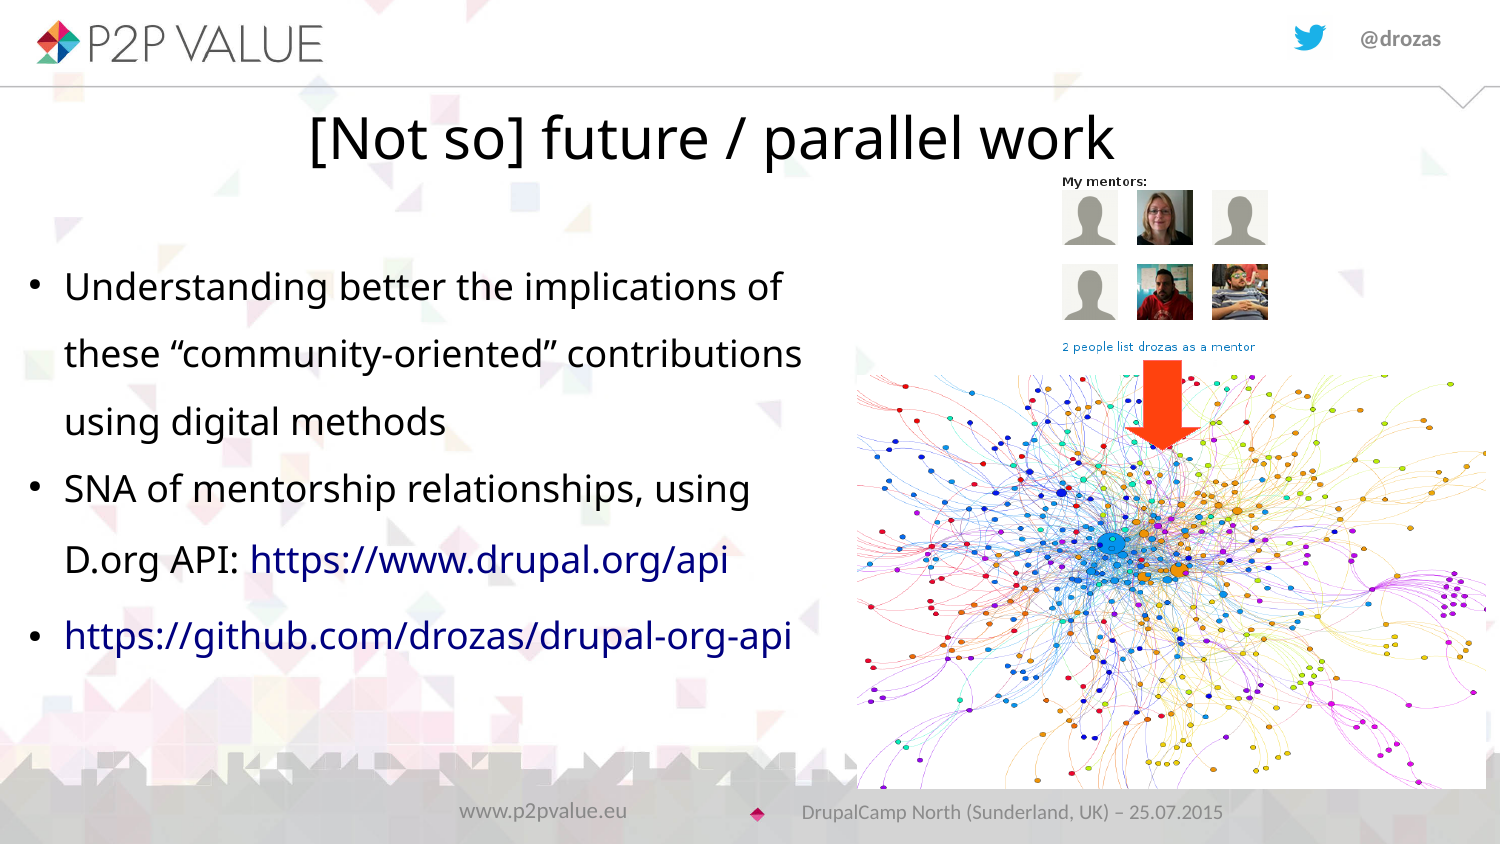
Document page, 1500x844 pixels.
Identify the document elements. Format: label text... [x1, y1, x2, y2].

text_box DrupalCamp North (Sunderland, UK) – 25.07.2015 [788, 788, 1481, 834]
picture [0, 0, 1500, 844]
text_box @drozas [1333, 15, 1455, 60]
text_box www.p2pvalue.eu [453, 789, 672, 829]
subtitle Understanding better the implications of these “community-oriented” contributions using digital methods SNA of mentorship relationships, using D.org API: https://www.drupal.org/api https://github.com/drozas/drupal-org-api [15, 233, 841, 721]
title [Not so] future / parallel work [60, 92, 1366, 181]
text_box [1125, 360, 1201, 451]
